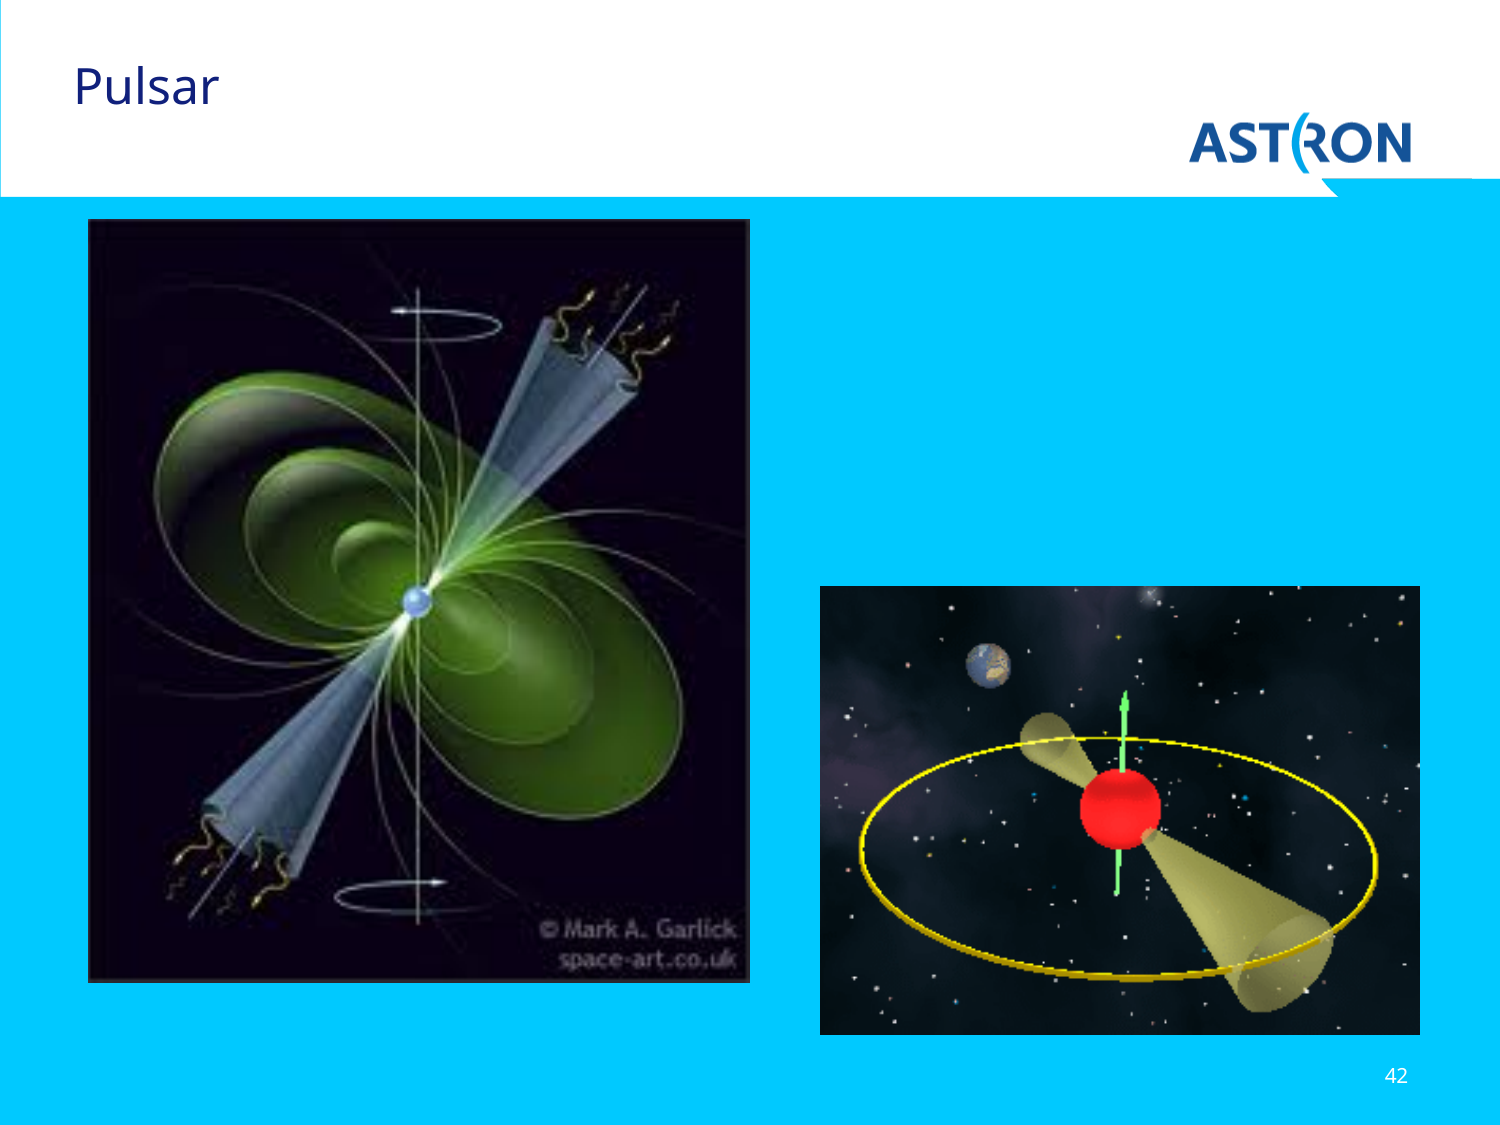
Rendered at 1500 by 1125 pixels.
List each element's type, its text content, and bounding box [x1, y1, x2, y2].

text_box <number> [1208, 1062, 1409, 1125]
picture [821, 587, 1419, 1034]
picture [89, 220, 749, 982]
picture [0, 0, 1500, 196]
text_box Pulsar [59, 47, 502, 136]
